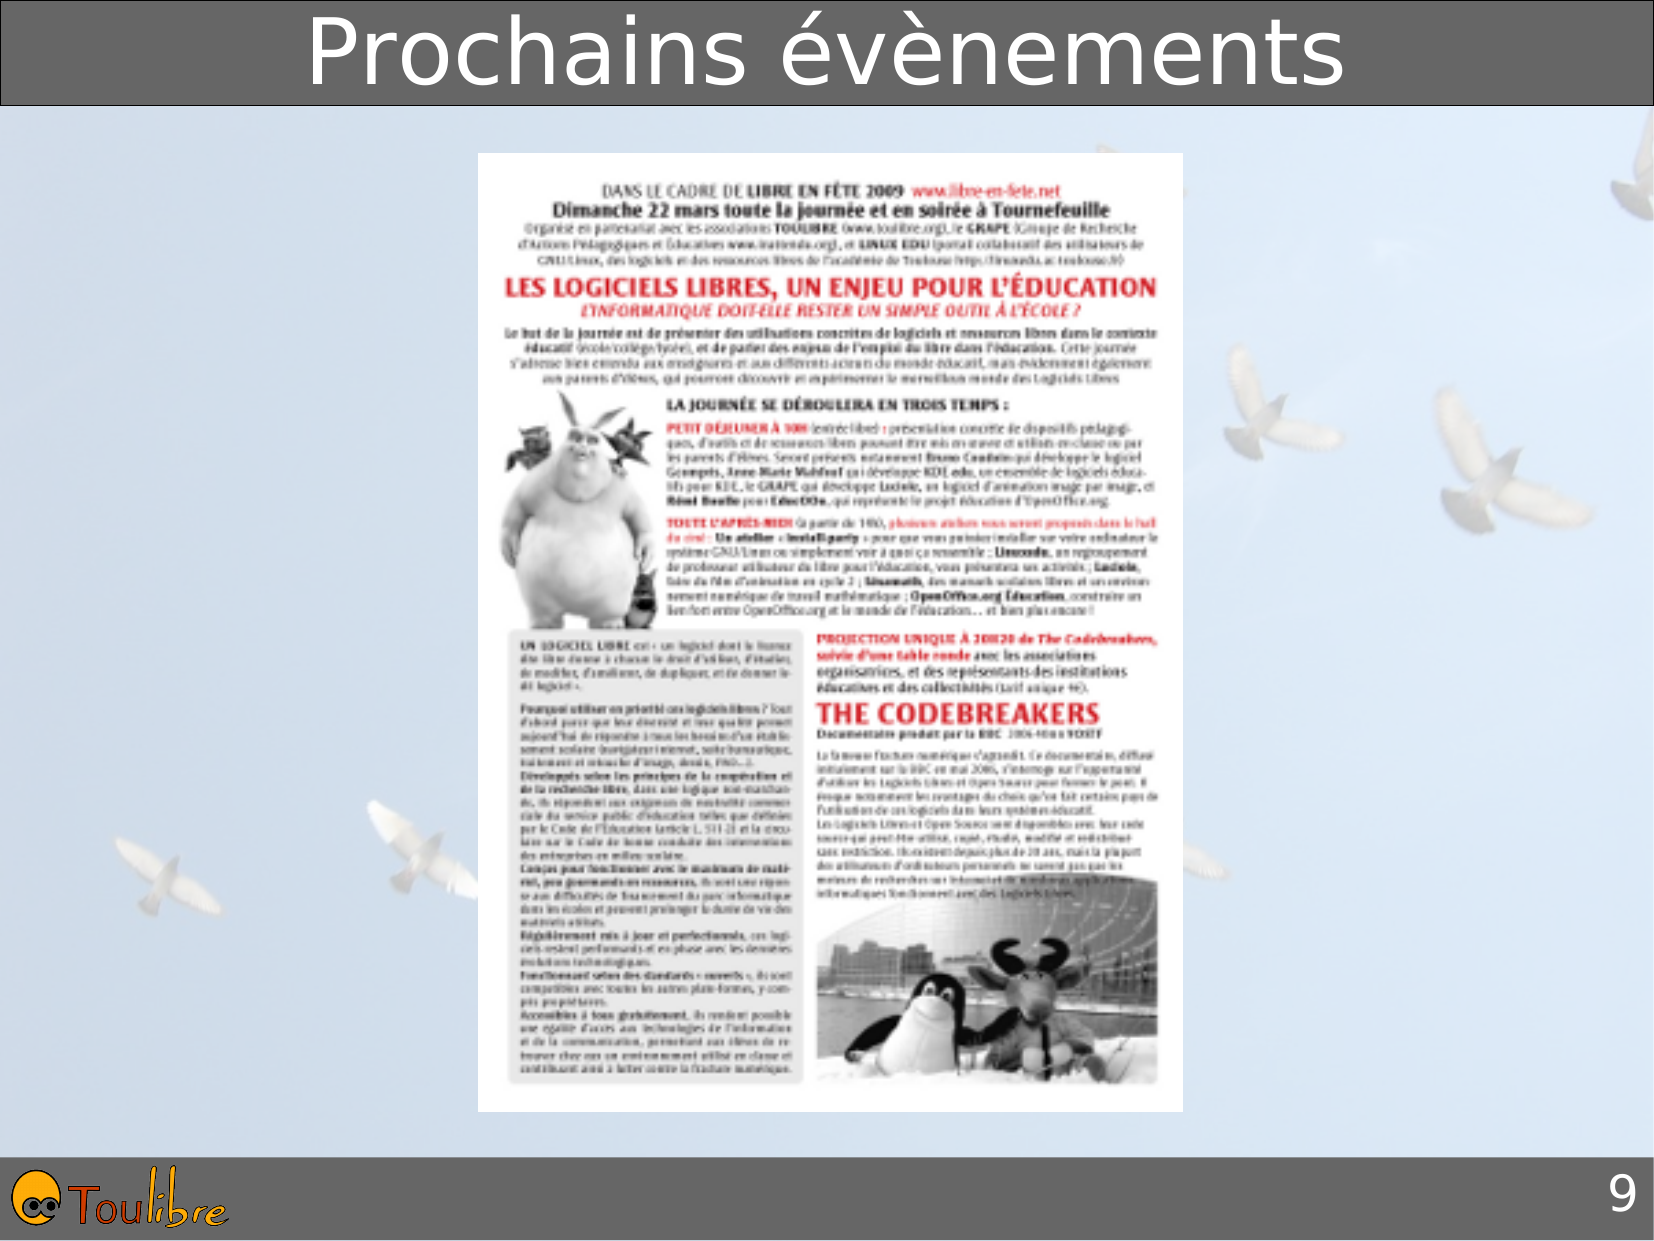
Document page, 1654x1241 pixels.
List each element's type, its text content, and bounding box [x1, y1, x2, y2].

picture [478, 153, 1183, 1112]
title Prochains évènements [0, 0, 1654, 107]
picture [11, 1165, 229, 1228]
